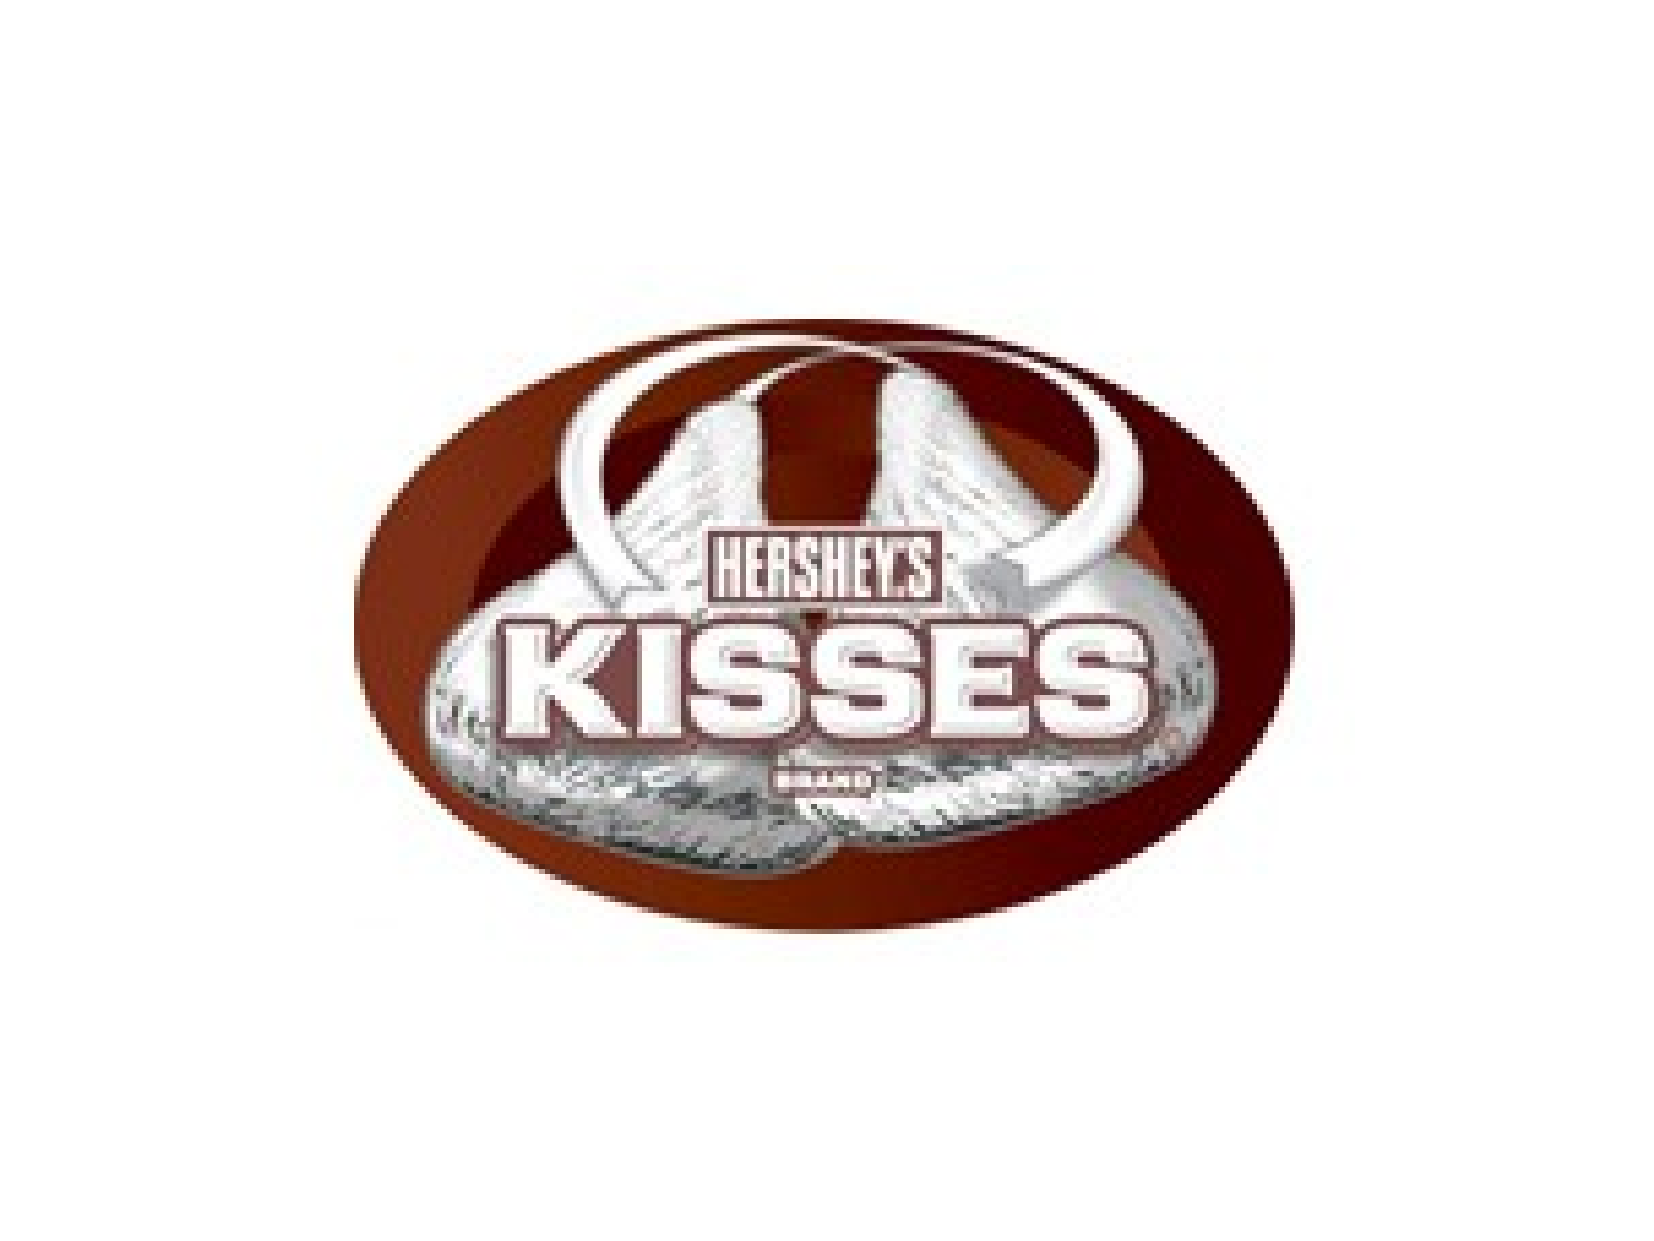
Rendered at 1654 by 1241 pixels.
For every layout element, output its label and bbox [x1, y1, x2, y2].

picture [50, 265, 1595, 973]
